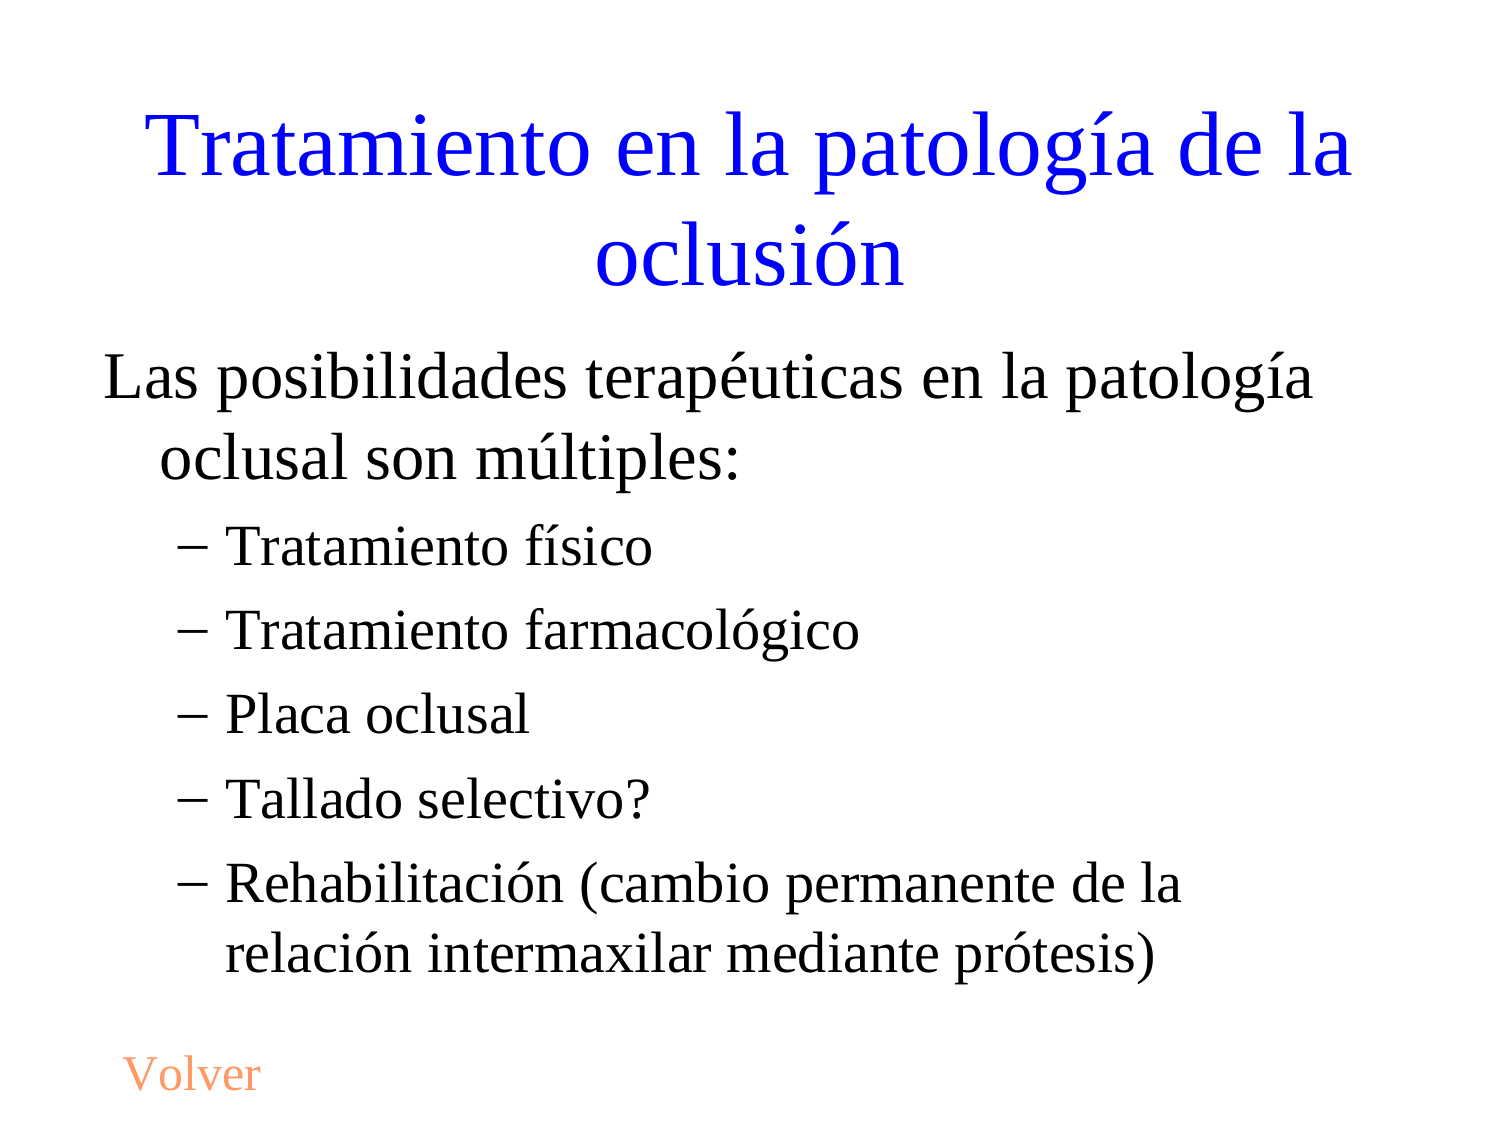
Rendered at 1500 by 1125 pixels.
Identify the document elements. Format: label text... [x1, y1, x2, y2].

title Tratamiento en la patología de la oclusión [112, 76, 1388, 312]
text_box Volver [88, 1033, 296, 1109]
list Las posibilidades terapéuticas en la patología oclusal son múltiples: Tratamiento físico Tratamiento farmacológico Placa oclusal Tallado selectivo? Rehabilitación (cambio permanente de la relación intermaxilar mediante prótesis) [88, 324, 1364, 1000]
